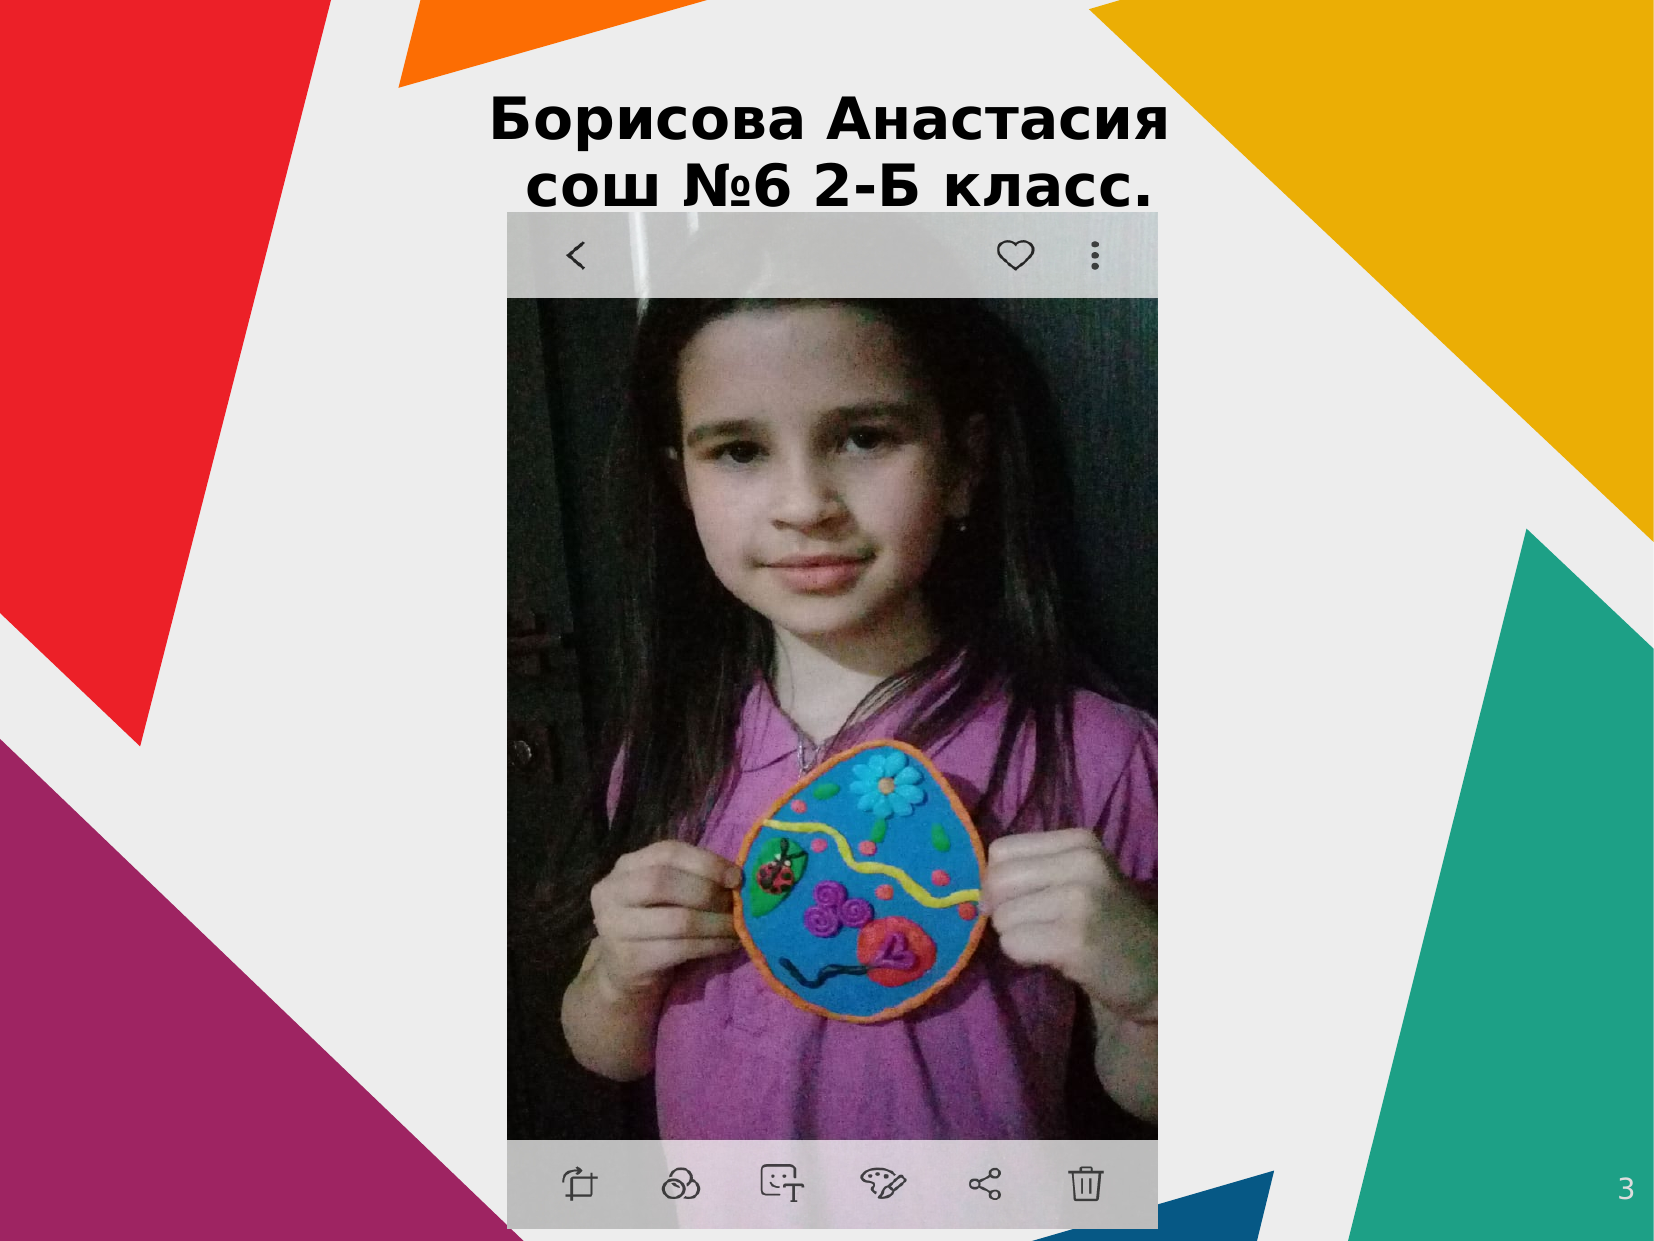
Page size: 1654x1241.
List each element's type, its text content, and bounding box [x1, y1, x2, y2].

picture [507, 212, 1158, 1229]
title Борисова Анастасия сош №6 2-Б класс. [289, 49, 1372, 257]
